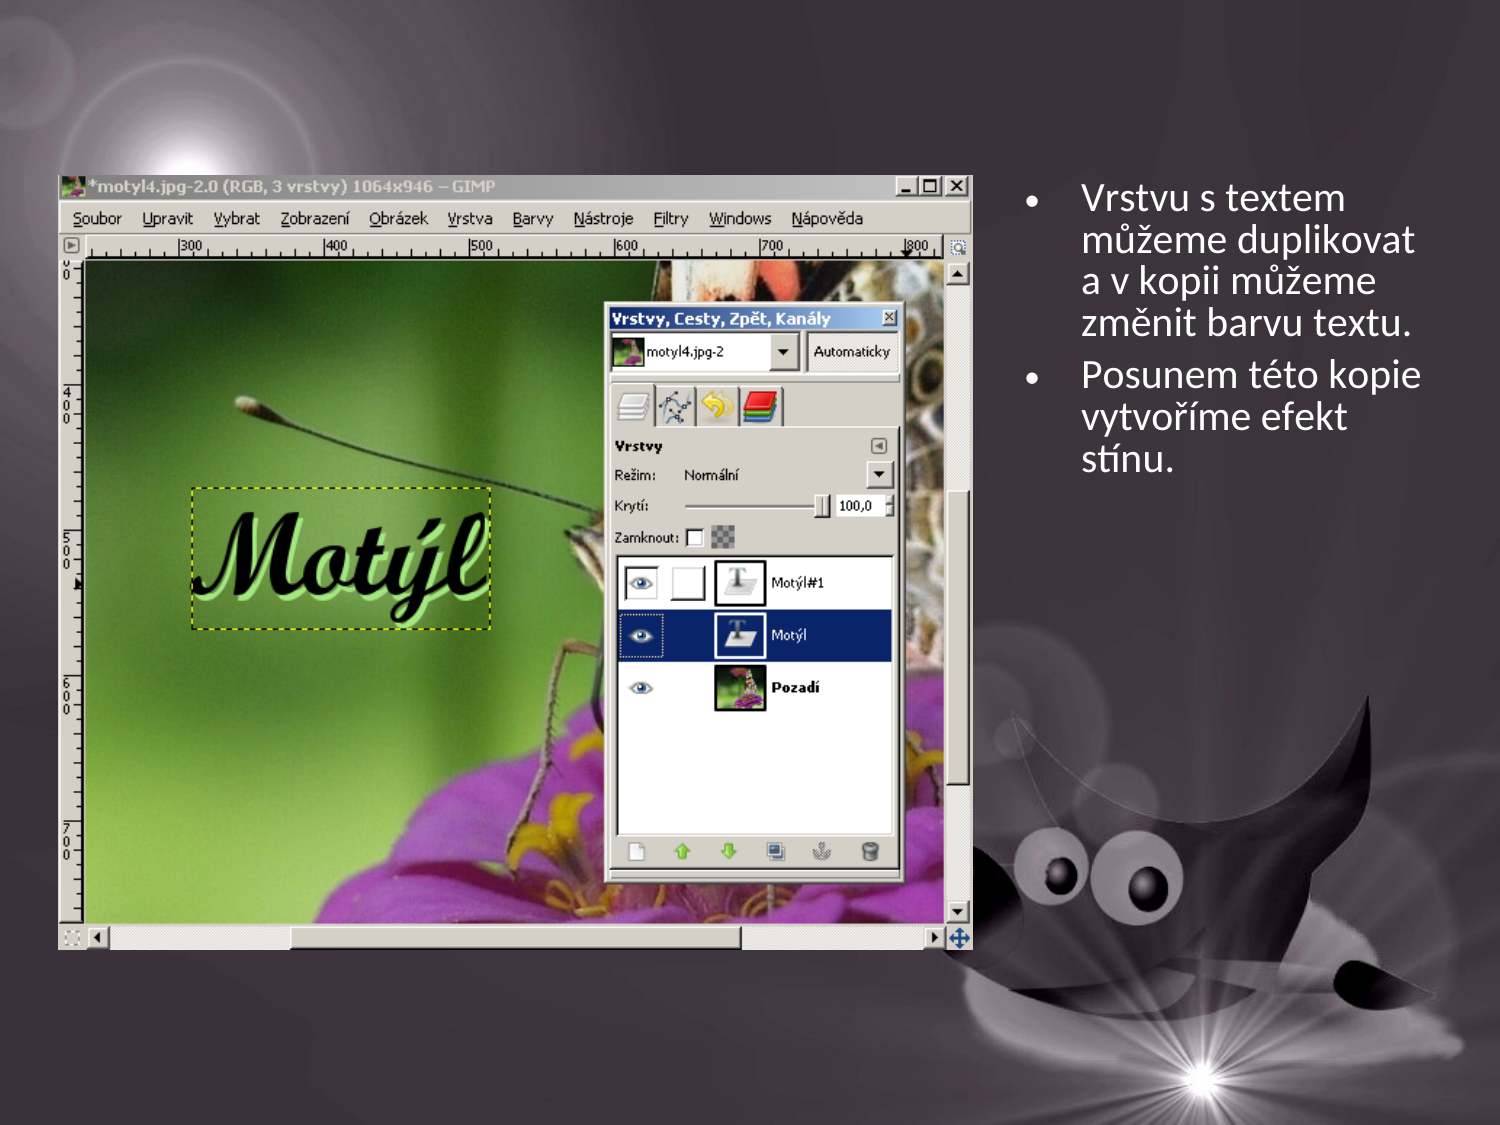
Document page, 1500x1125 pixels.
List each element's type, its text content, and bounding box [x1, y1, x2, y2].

picture [0, 0, 1500, 1125]
list Vrstvu s textem můžeme duplikovat a v kopii můžeme změnit barvu textu. Posunem této kopie vytvoříme efekt stínu. [1009, 172, 1456, 619]
